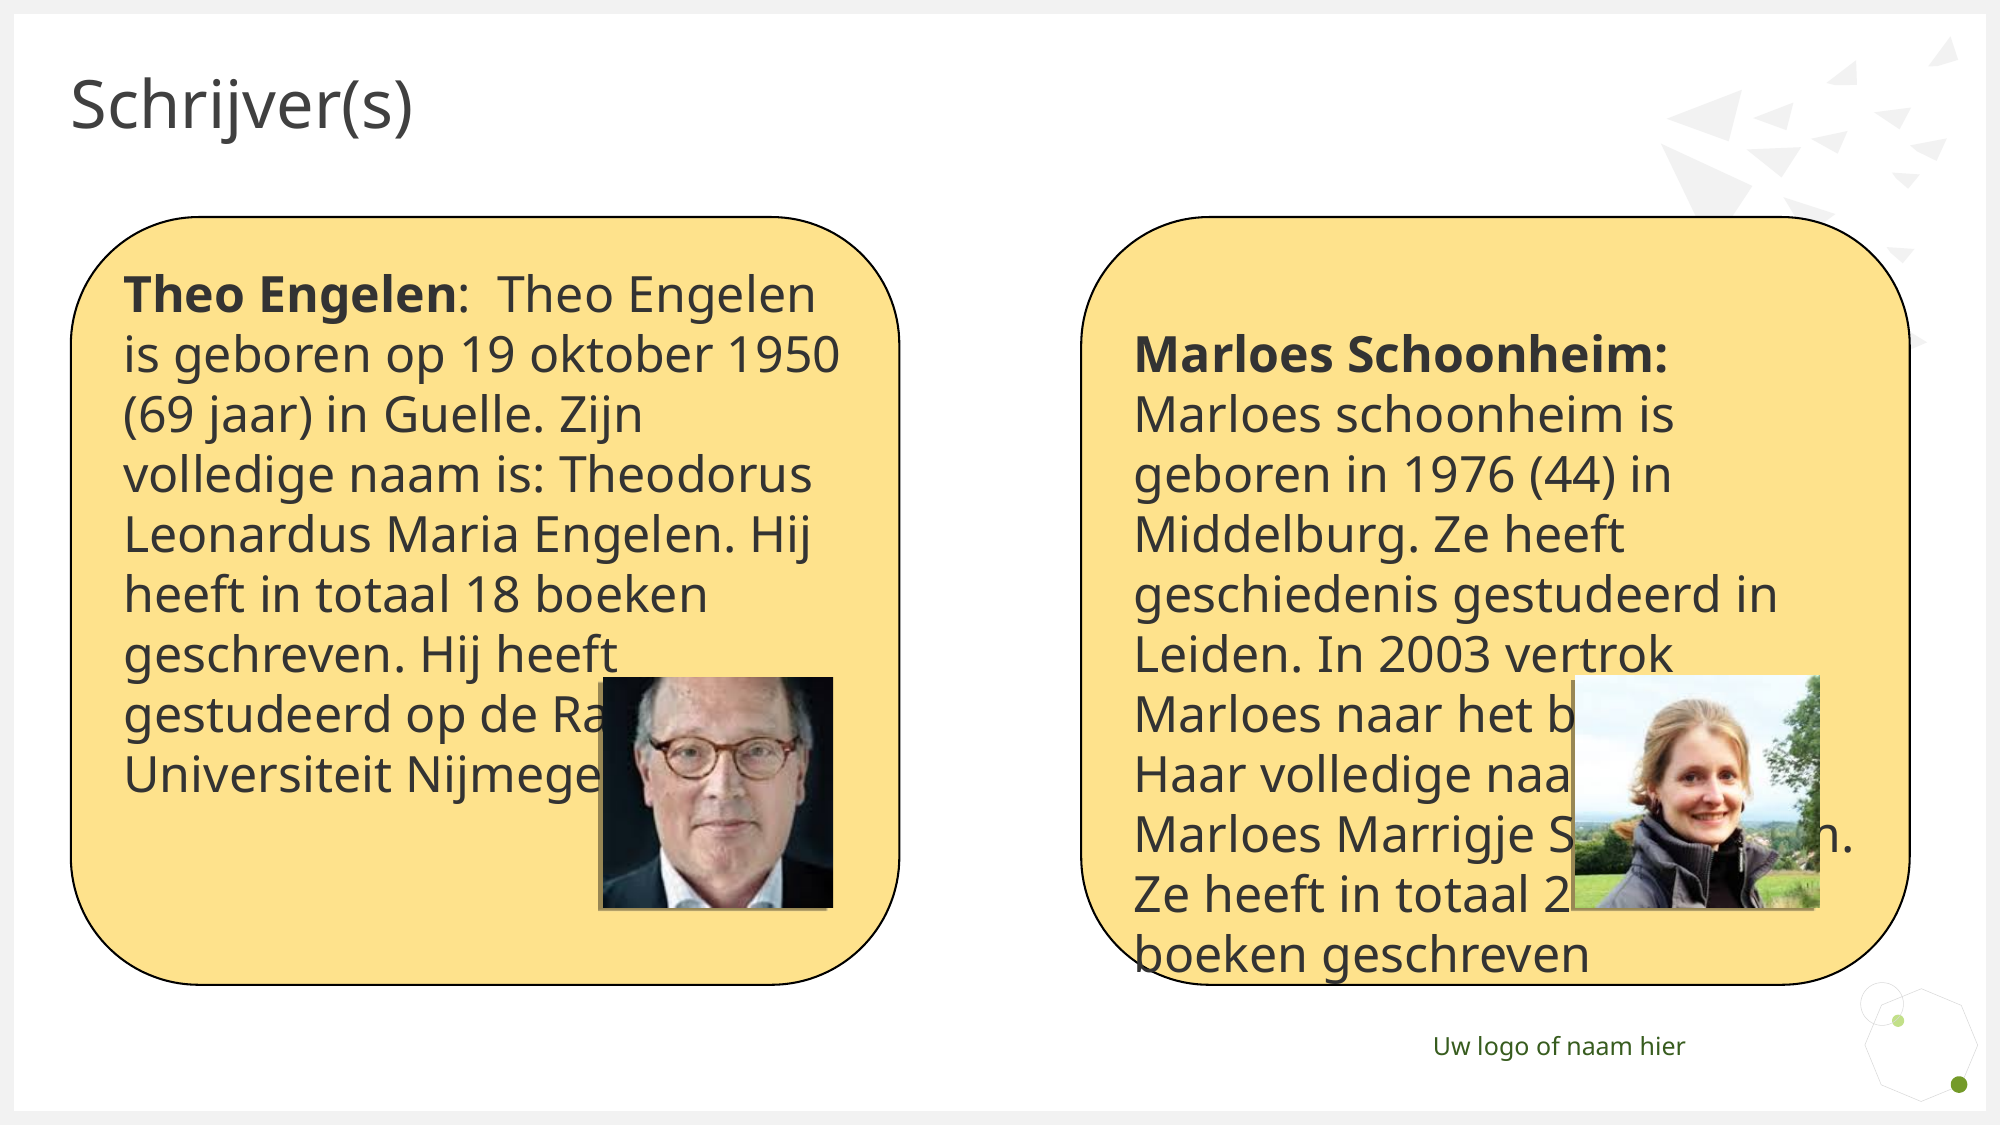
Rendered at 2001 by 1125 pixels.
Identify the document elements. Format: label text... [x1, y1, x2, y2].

text_box Marloes Schoonheim: Marloes schoonheim is geboren in 1976 (44) in Middelburg. Ze heeft geschiedenis gestudeerd in Leiden. In 2003 vertrok Marloes naar het buitenland. Haar volledige naam is: Marloes Marrigje Schoonheim. Ze heeft in totaal 2 boeken geschreven [1081, 217, 1910, 985]
text_box Theo Engelen: Theo Engelen is geboren op 19 oktober 1950 (69 jaar) in Guelle. Zijn volledige naam is: Theodorus Leonardus Maria Engelen. Hij heeft in totaal 18 boeken geschreven. Hij heeft gestudeerd op de Radboud Universiteit Nijmegen. [70, 217, 900, 985]
picture [1575, 675, 1820, 908]
picture [603, 675, 834, 908]
title Schrijver(s) [70, 70, 1932, 142]
